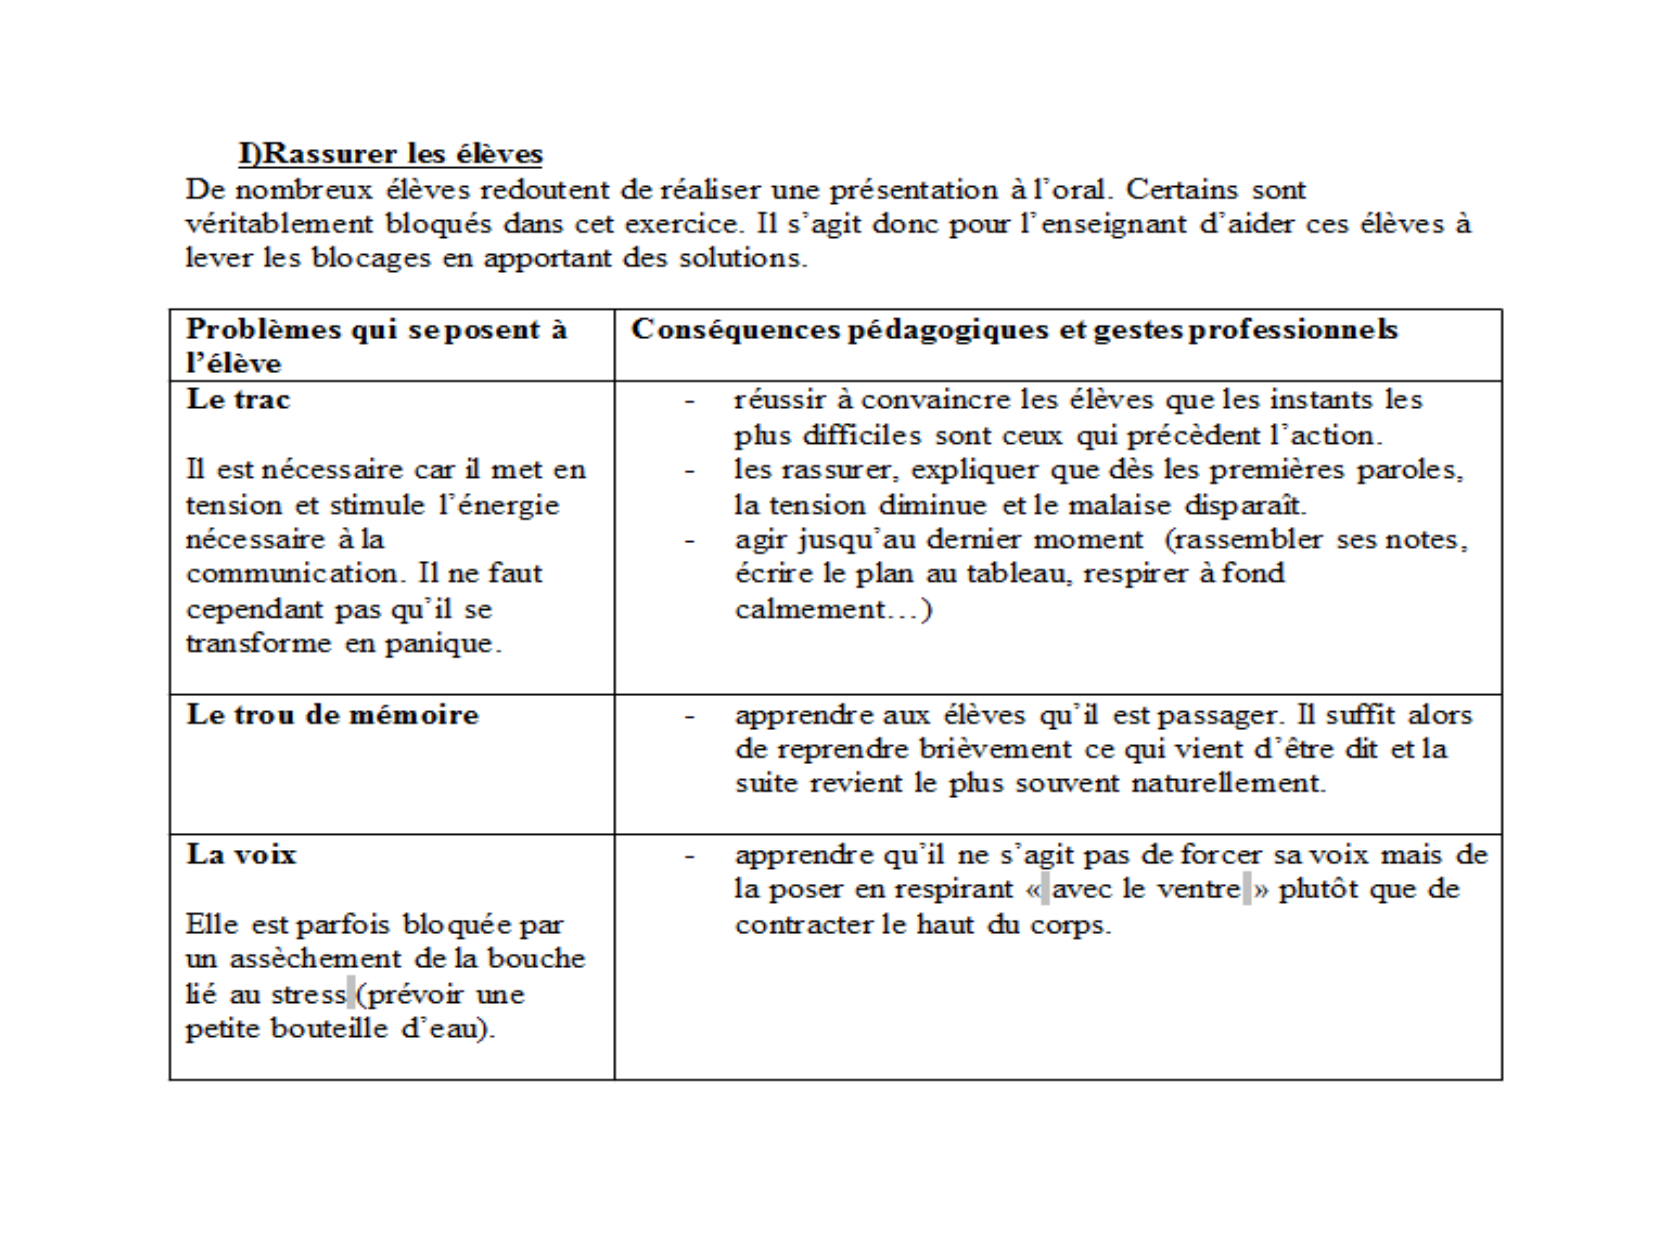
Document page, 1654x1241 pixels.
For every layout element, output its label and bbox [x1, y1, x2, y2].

picture [74, 118, 1595, 1087]
